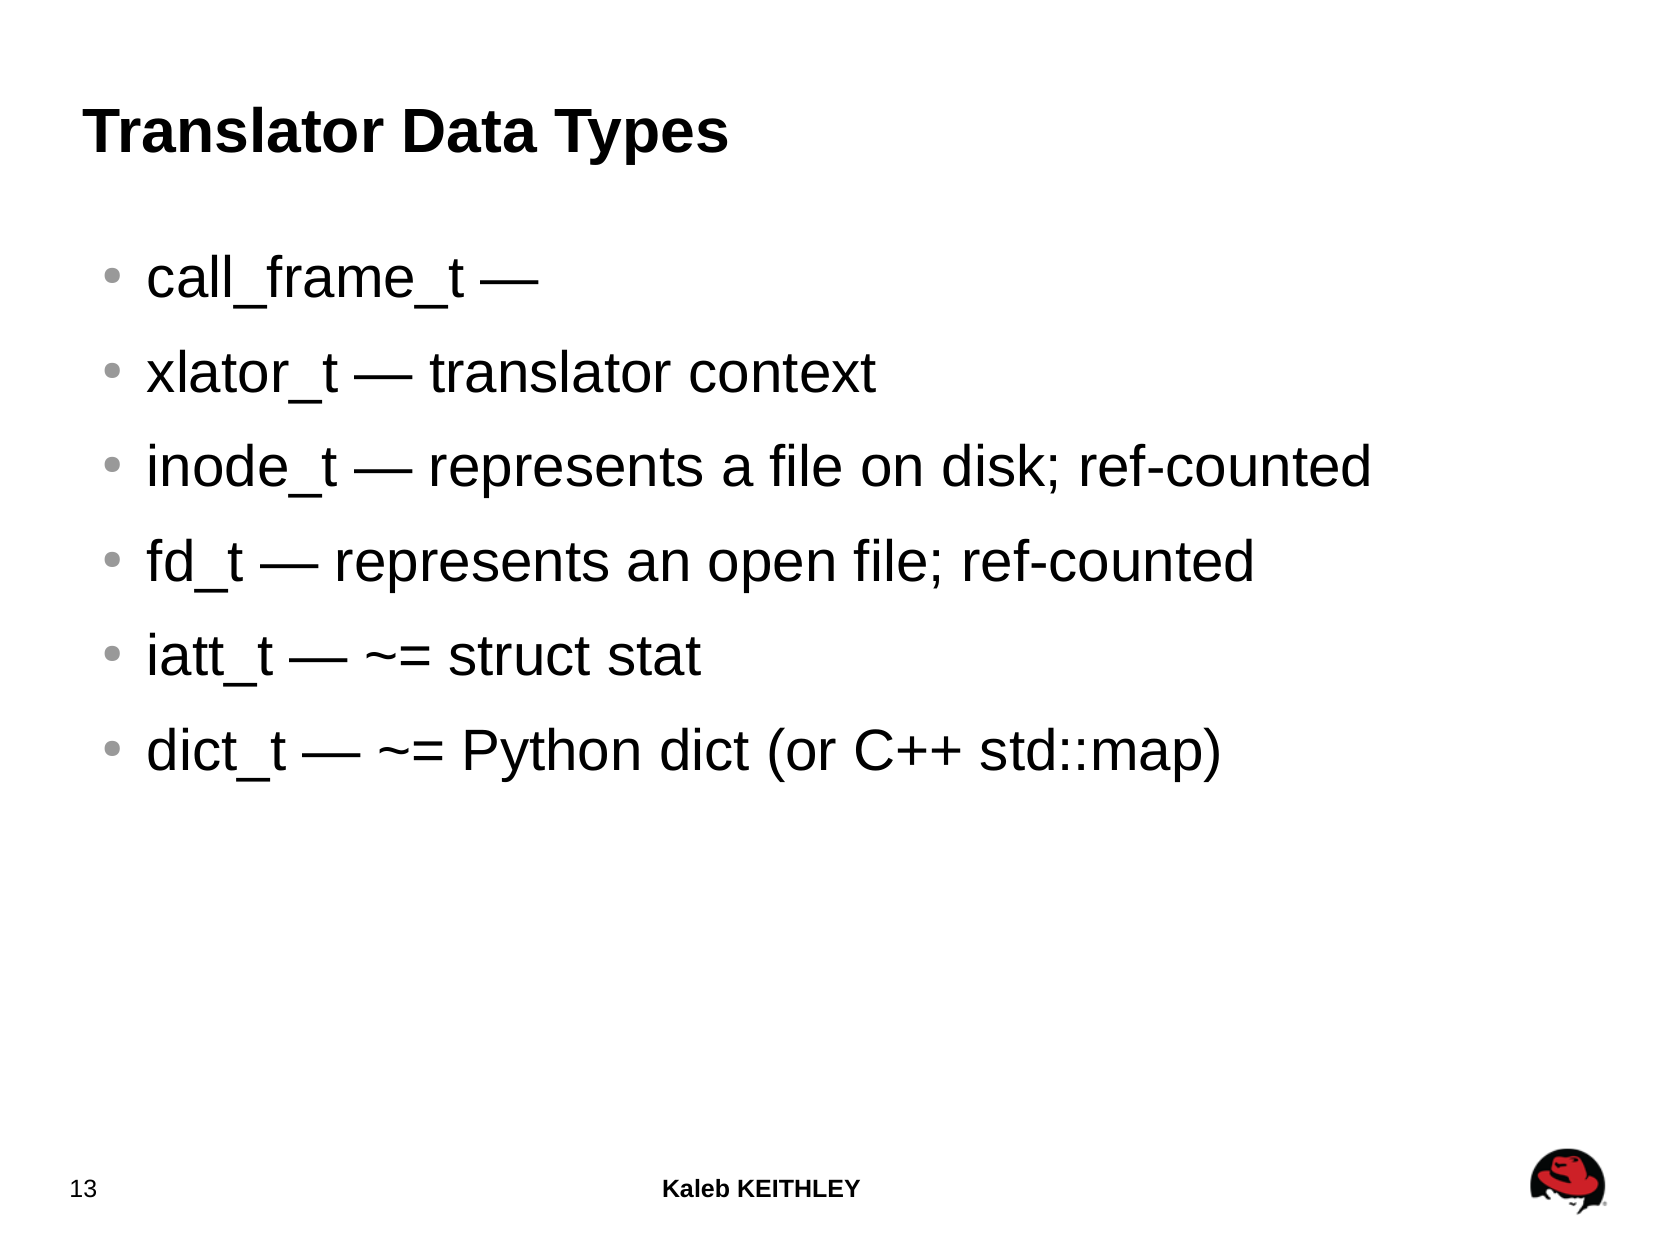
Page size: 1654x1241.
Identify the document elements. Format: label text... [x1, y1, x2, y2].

list call_frame_t — xlator_t — translator context inode_t — represents a file on disk; ref-counted fd_t — represents an open file; ref-counted iatt_t — ~= struct stat dict_t — ~= Python dict (or C++ std::map) [86, 244, 1576, 1039]
title Translator Data Types [82, 37, 1571, 226]
picture [1529, 1146, 1613, 1224]
